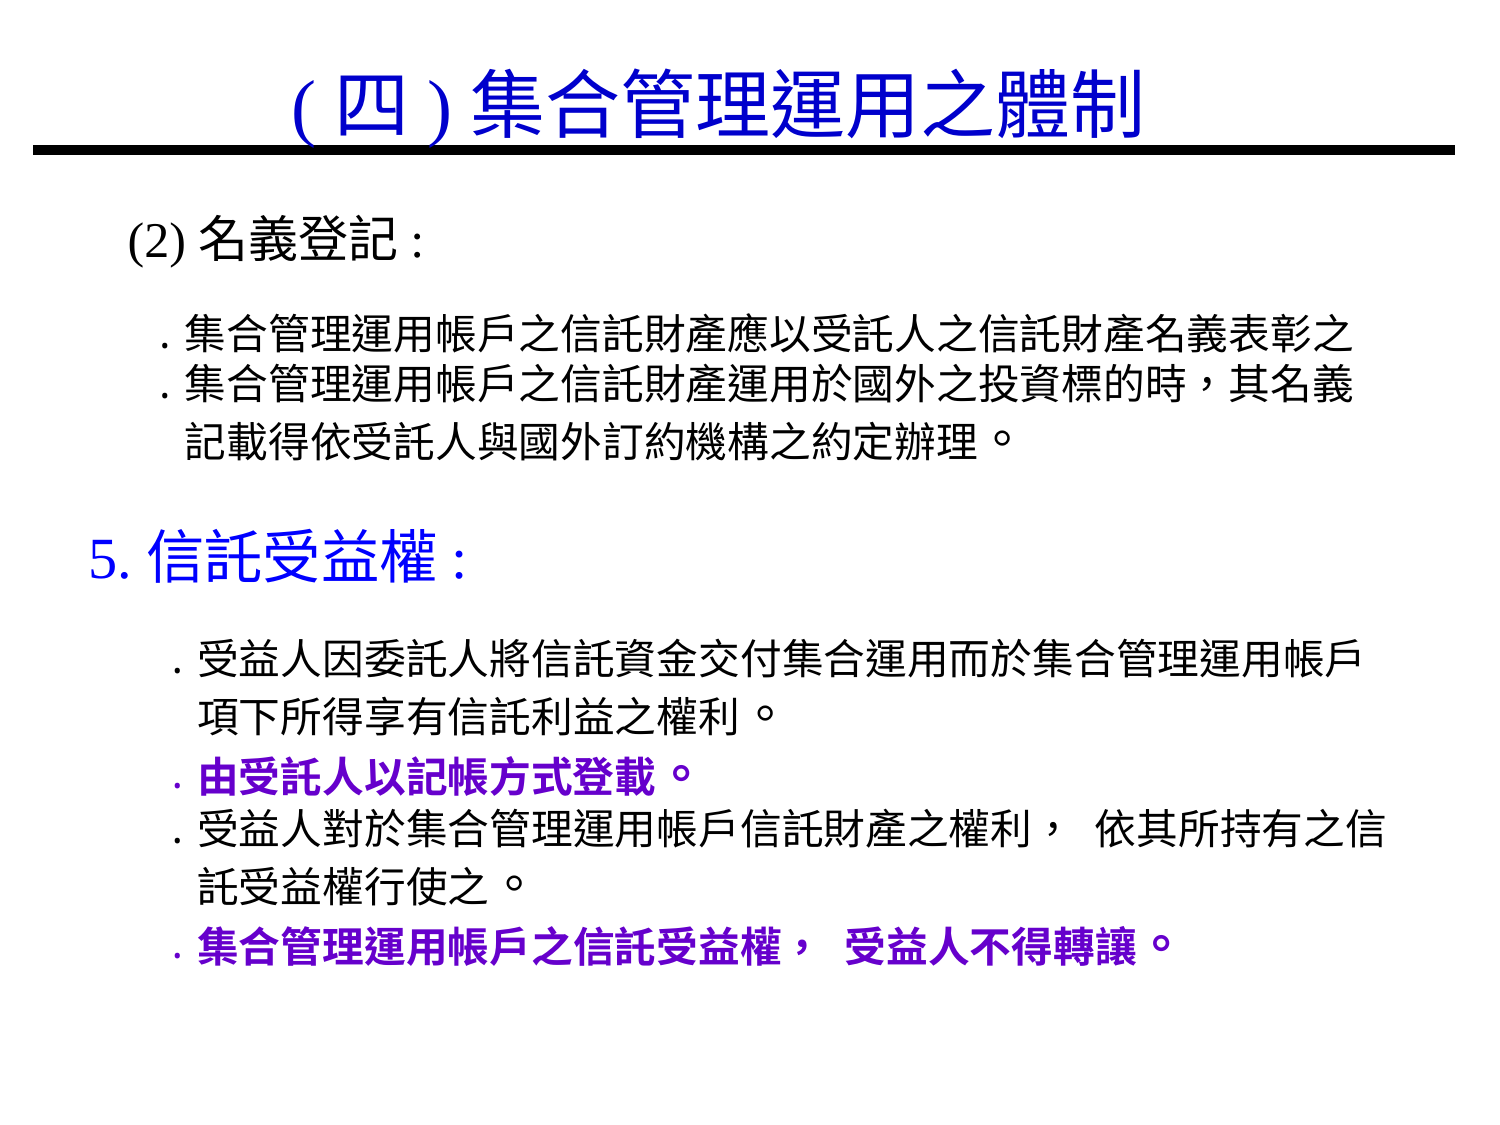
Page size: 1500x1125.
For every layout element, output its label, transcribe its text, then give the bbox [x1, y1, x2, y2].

text_box 集合管理運用帳戶之信託財產應以受託人之信託財產名義表彰之 集合管理運用帳戶之信託財產運用於國外之投資標的時，其名義 記載得依受託人與國外訂約機構之約定辦理。 [137, 299, 1426, 476]
text_box 受益人因委託人將信託資金交付集合運用而於集合管理運用帳戶項下所得享有信託利益之權利。 由受託人以記帳方式登載。 受益人對於集合管理運用帳戶信託財產之權利， 依其所持有之信託受益權行使之。 集合管理運用帳戶之信託受益權， 受益人不得轉讓。 [150, 624, 1416, 1041]
text_box 5.信託受益權: [73, 512, 483, 668]
text_box (四)集合管理運用之體制 [125, 49, 1313, 156]
text_box (2)名義登記: [113, 199, 440, 276]
